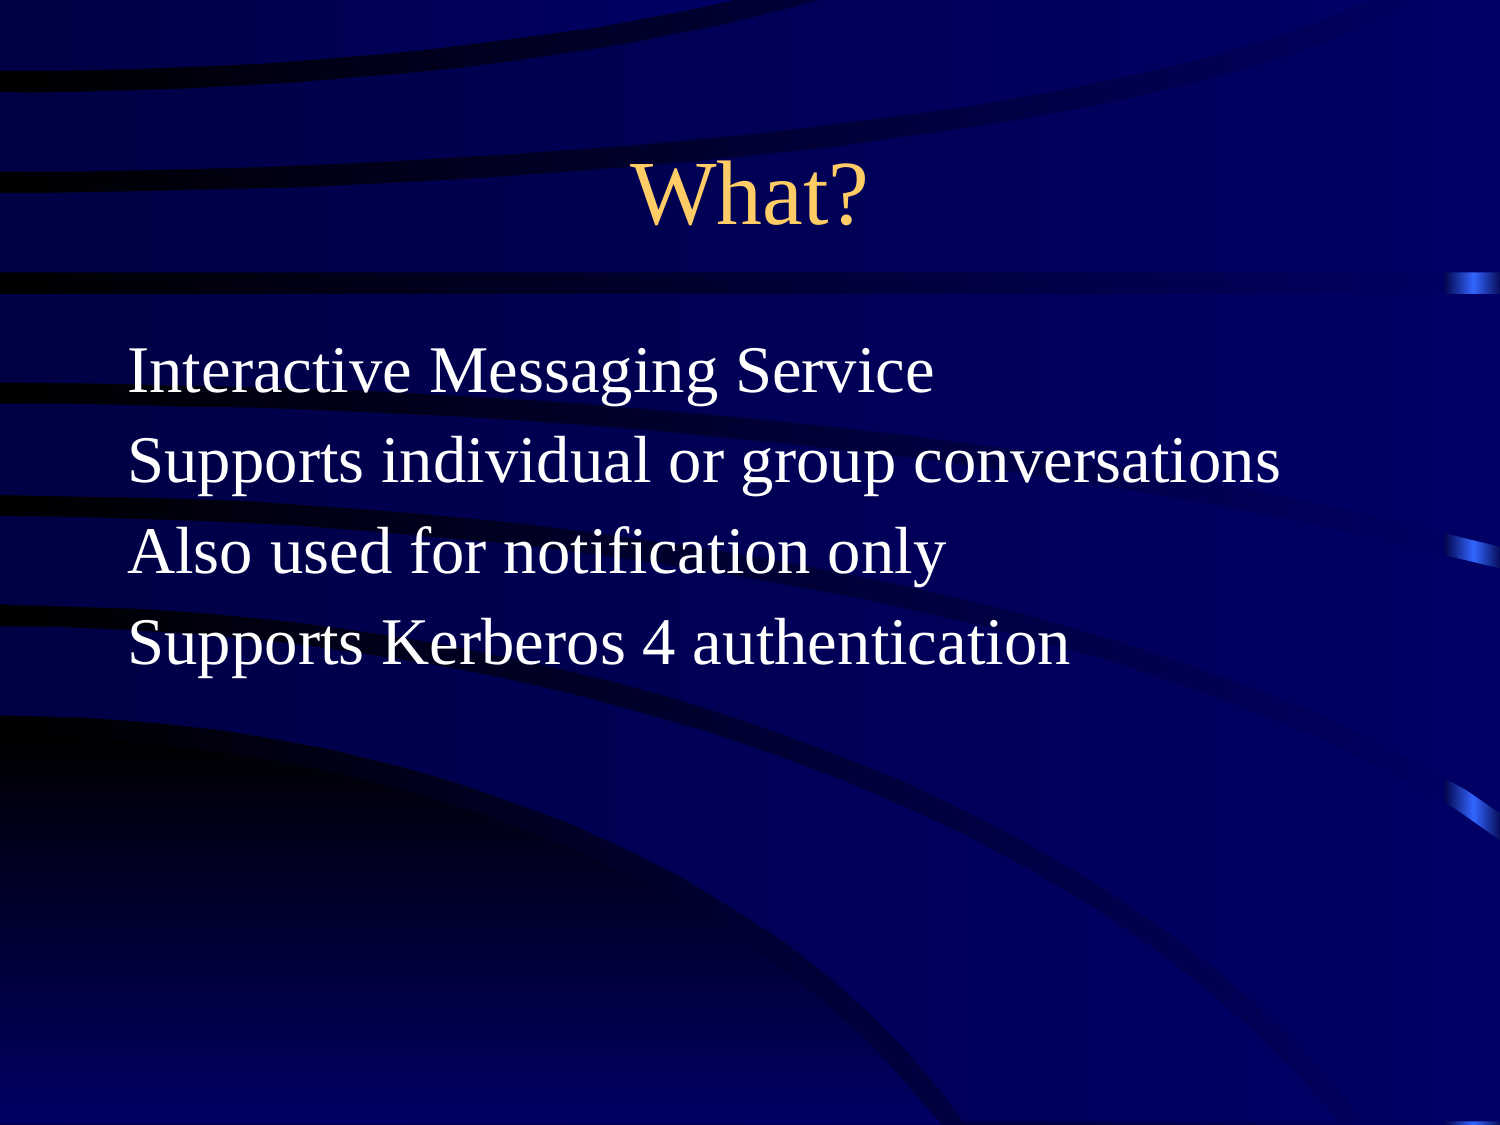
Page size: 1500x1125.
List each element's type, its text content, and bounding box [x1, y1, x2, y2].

title What? [112, 99, 1388, 288]
list Interactive Messaging Service Supports individual or group conversations Also used for notification only Supports Kerberos 4 authentication [112, 324, 1388, 1001]
